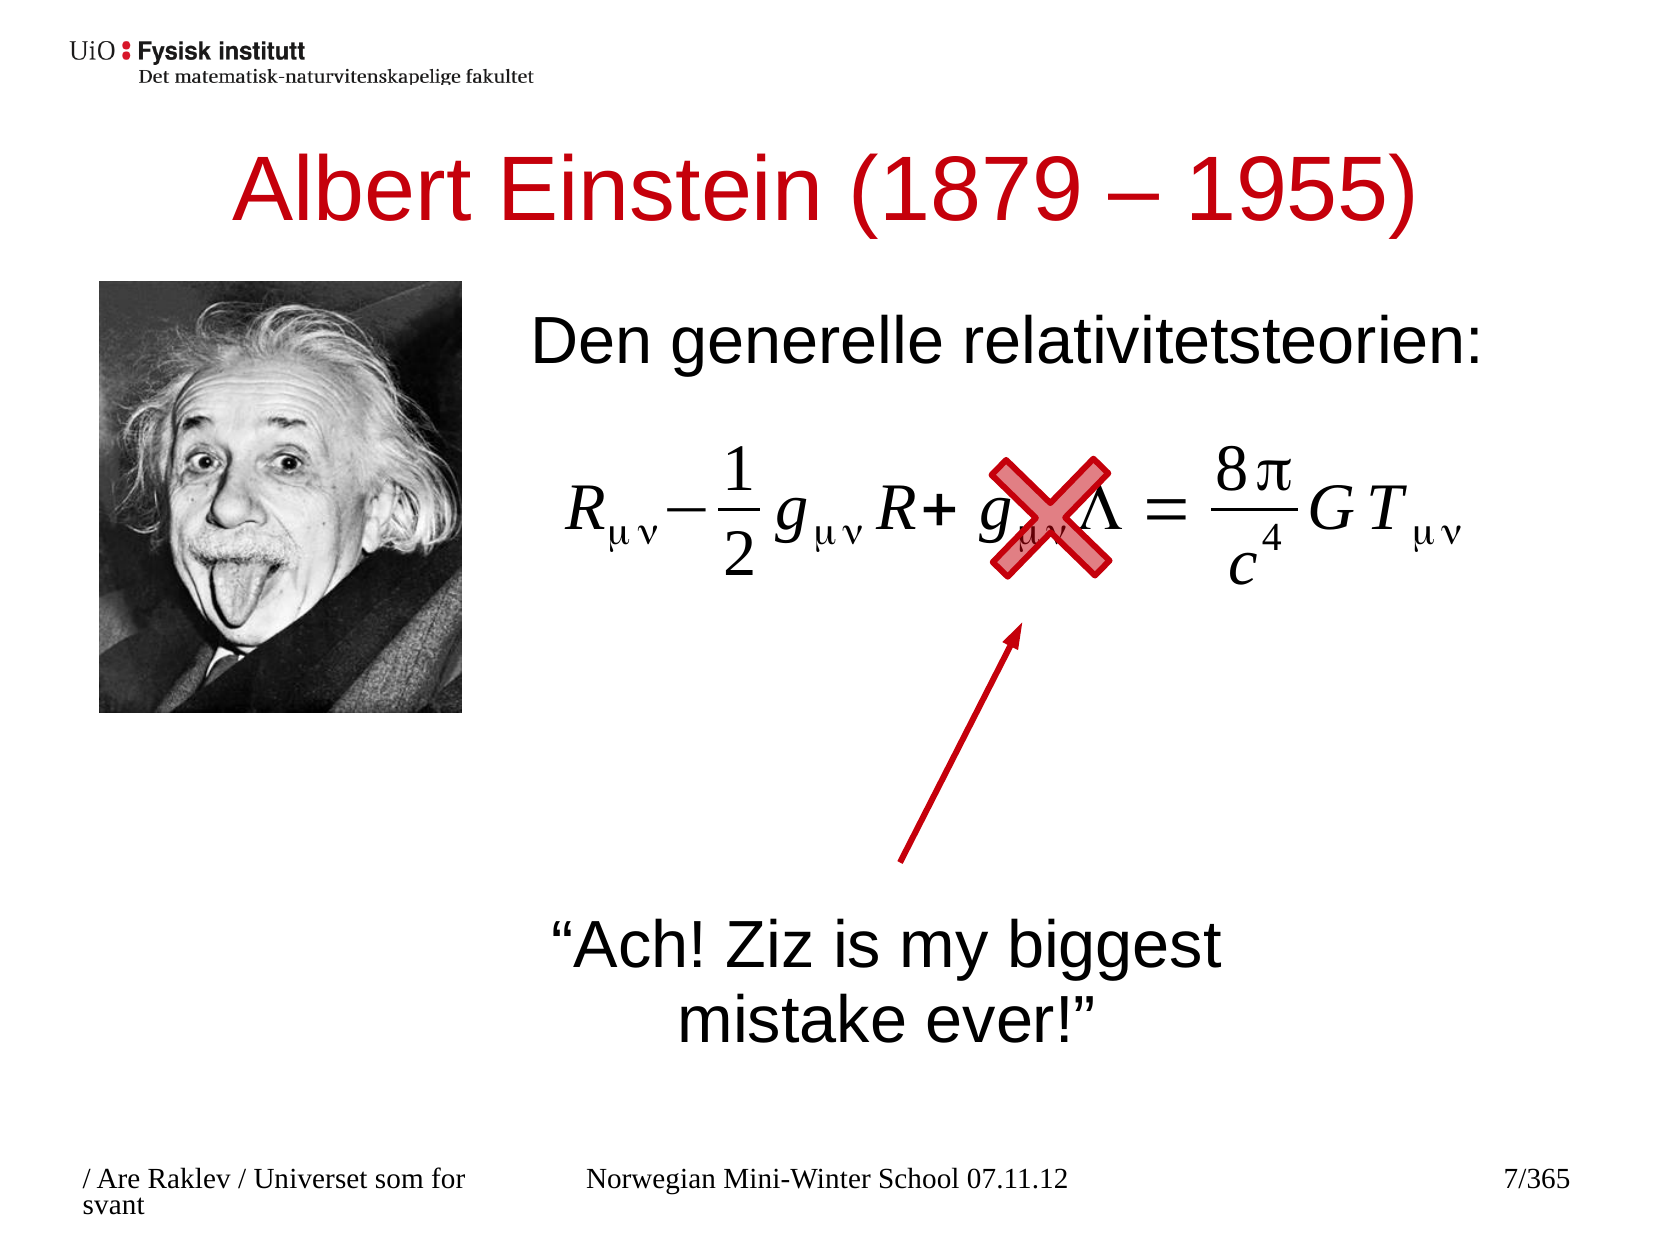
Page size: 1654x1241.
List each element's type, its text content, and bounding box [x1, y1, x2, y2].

text_box “Ach! Ziz is my biggest mistake ever!” [473, 900, 1301, 1048]
text_box Den generelle relativitetsteorien: [515, 296, 1538, 386]
text_box [991, 458, 1110, 577]
picture [68, 37, 537, 89]
picture [99, 281, 462, 713]
title Albert Einstein (1879 – 1955) [82, 84, 1571, 292]
chart [554, 431, 1469, 598]
